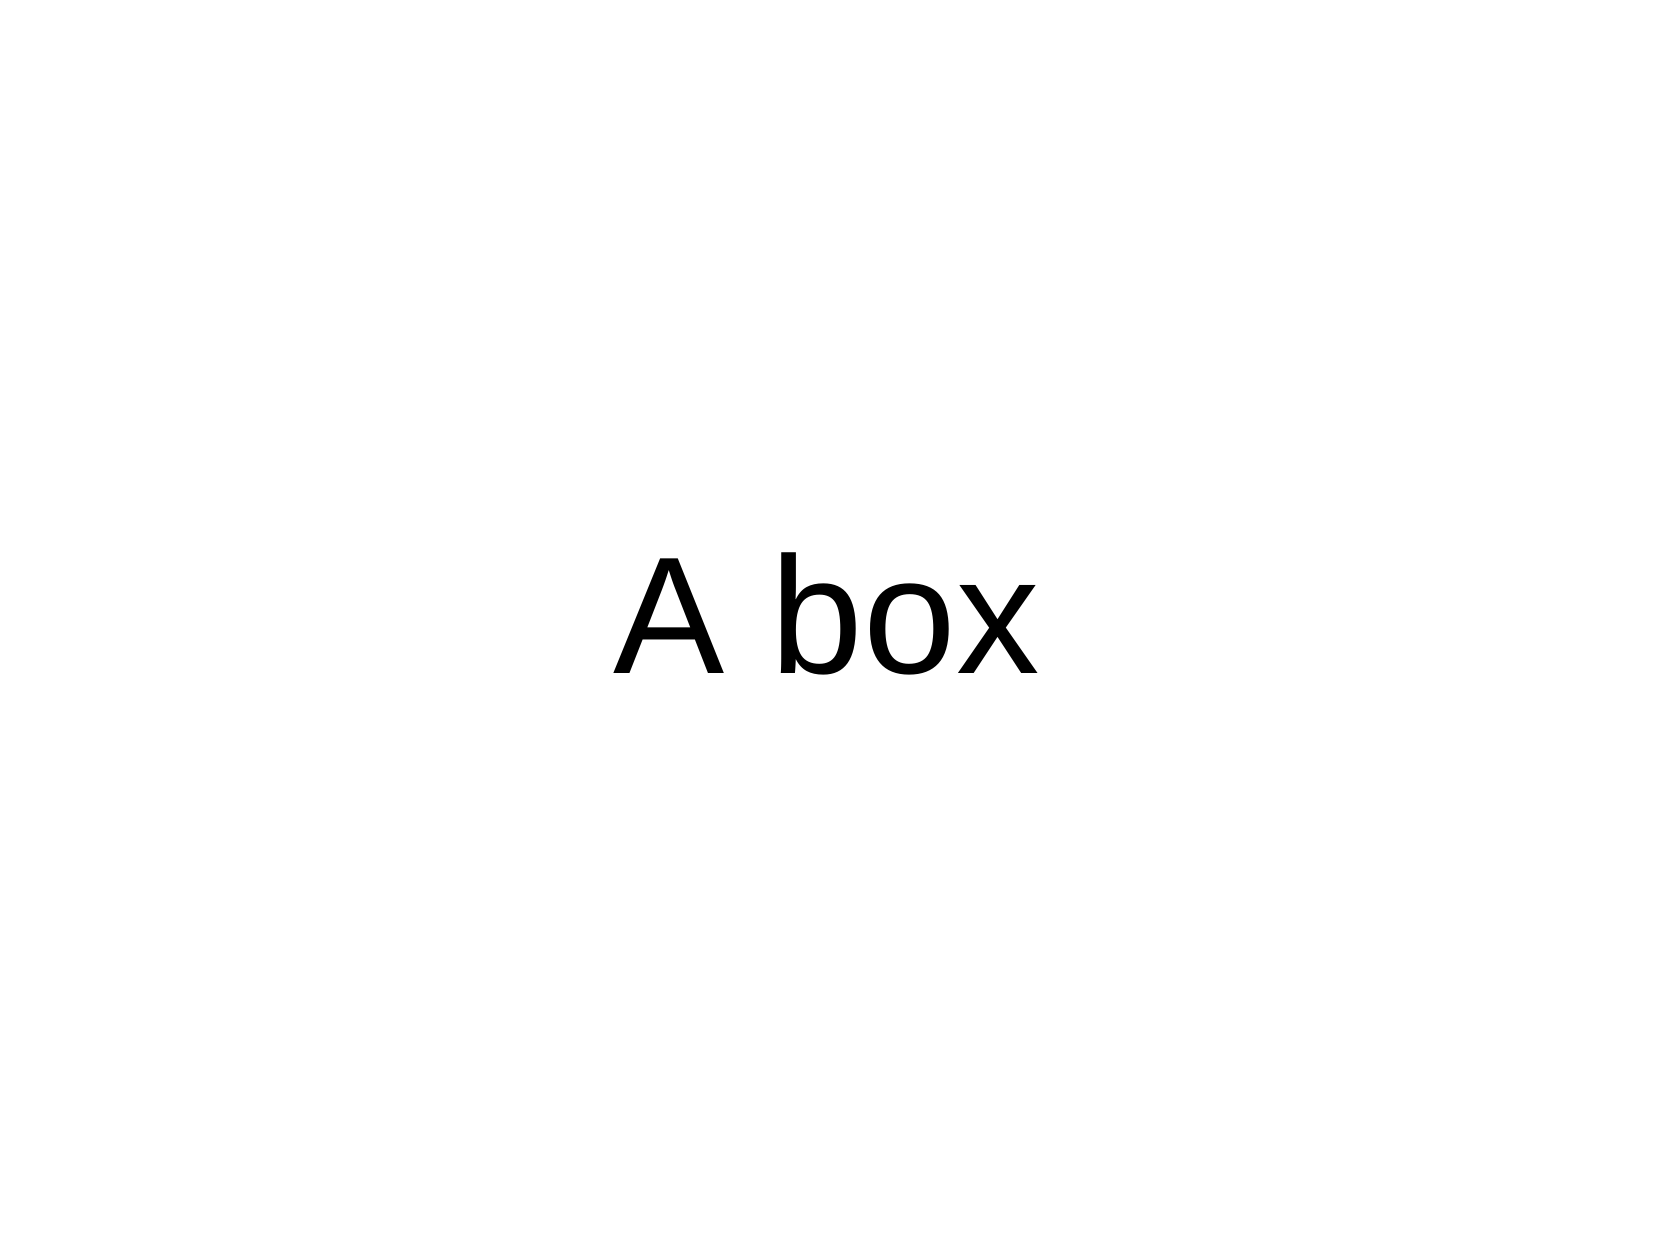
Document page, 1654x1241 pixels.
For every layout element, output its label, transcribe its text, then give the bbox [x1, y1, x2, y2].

title A box [82, 56, 1571, 1174]
